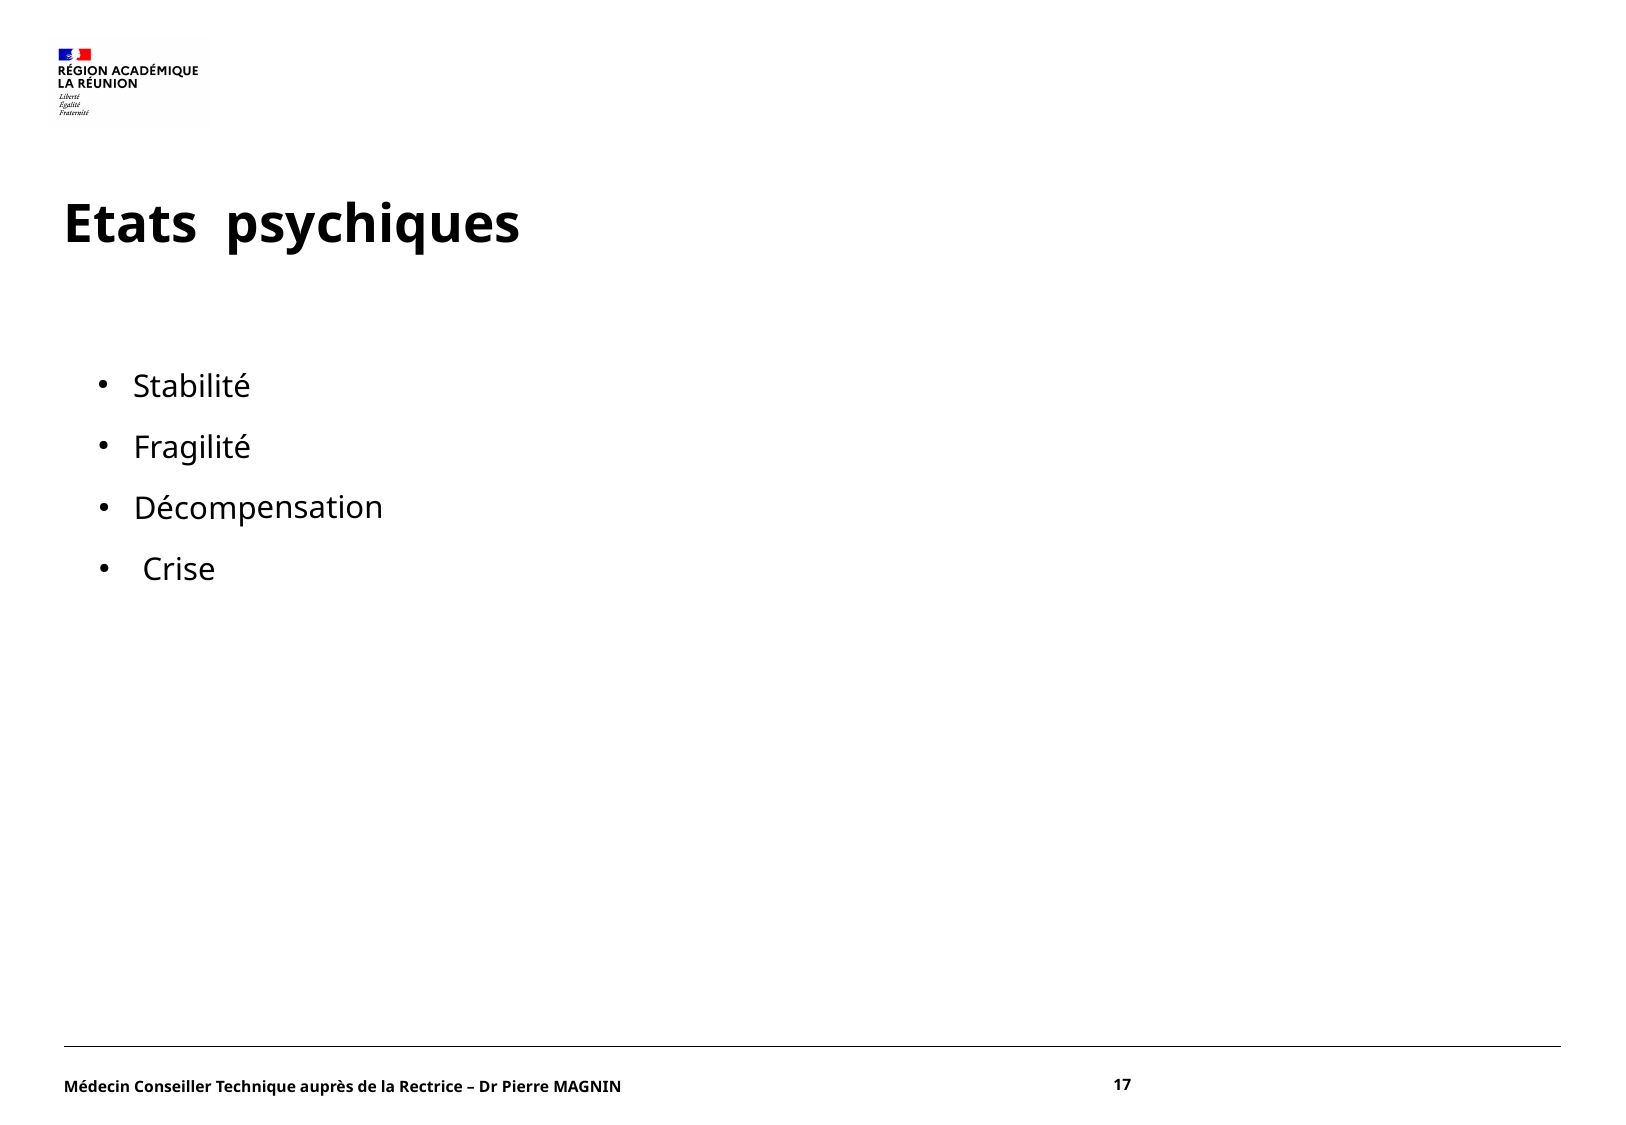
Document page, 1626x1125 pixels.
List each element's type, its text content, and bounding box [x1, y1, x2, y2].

text_box Médecin Conseiller Technique auprès de la Rectrice – Dr Pierre MAGNIN [64, 1046, 1114, 1125]
title Etats psychiques [63, 196, 1562, 272]
list Stabilité Fragilité Décompensation Crise [61, 295, 1559, 963]
text_box 33 [1114, 1046, 1354, 1125]
picture [47, 37, 211, 127]
